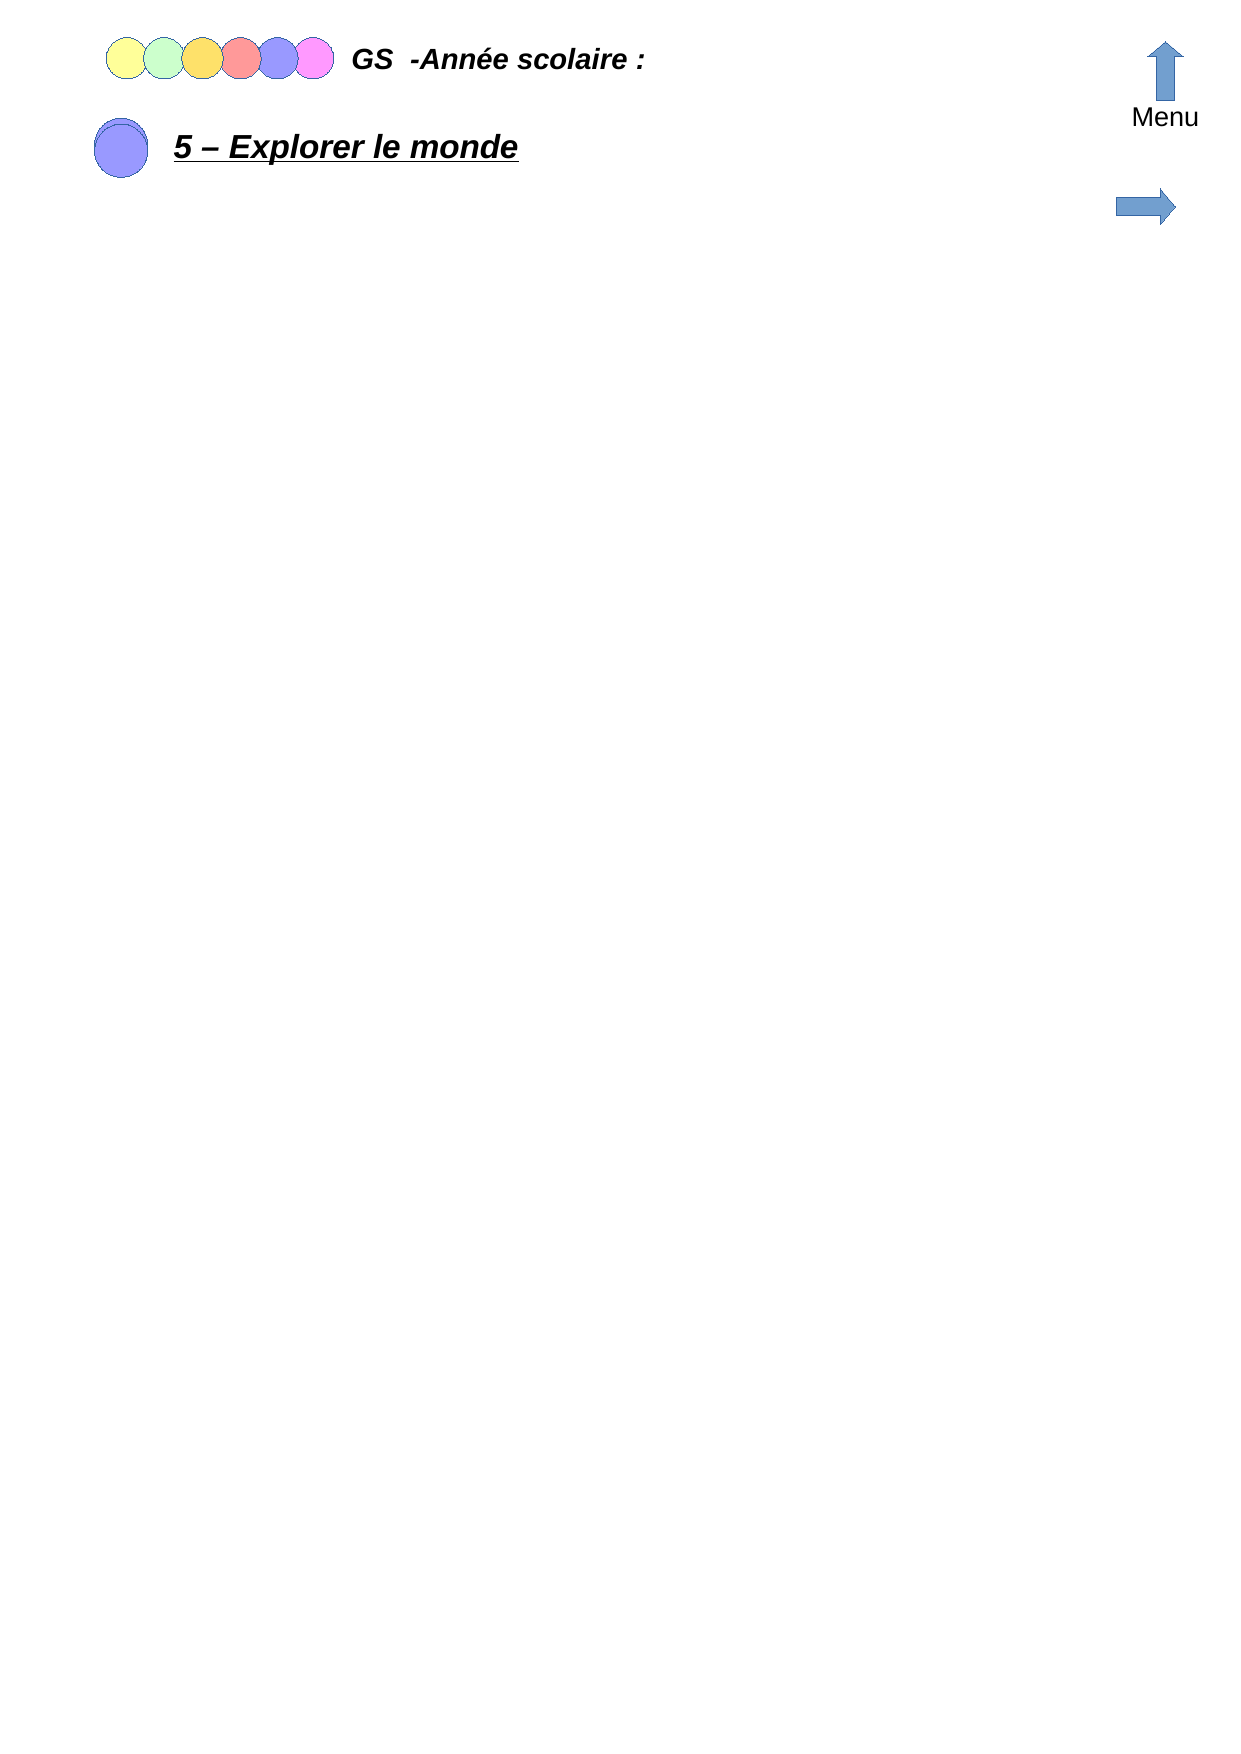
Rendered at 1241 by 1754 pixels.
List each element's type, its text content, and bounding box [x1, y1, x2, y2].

text_box [106, 37, 334, 79]
text_box GS -Année scolaire : [336, 35, 1058, 86]
text_box 5 – Explorer le monde [149, 121, 591, 195]
text_box [1116, 188, 1176, 225]
text_box Menu [1147, 41, 1184, 101]
text_box [94, 118, 148, 178]
